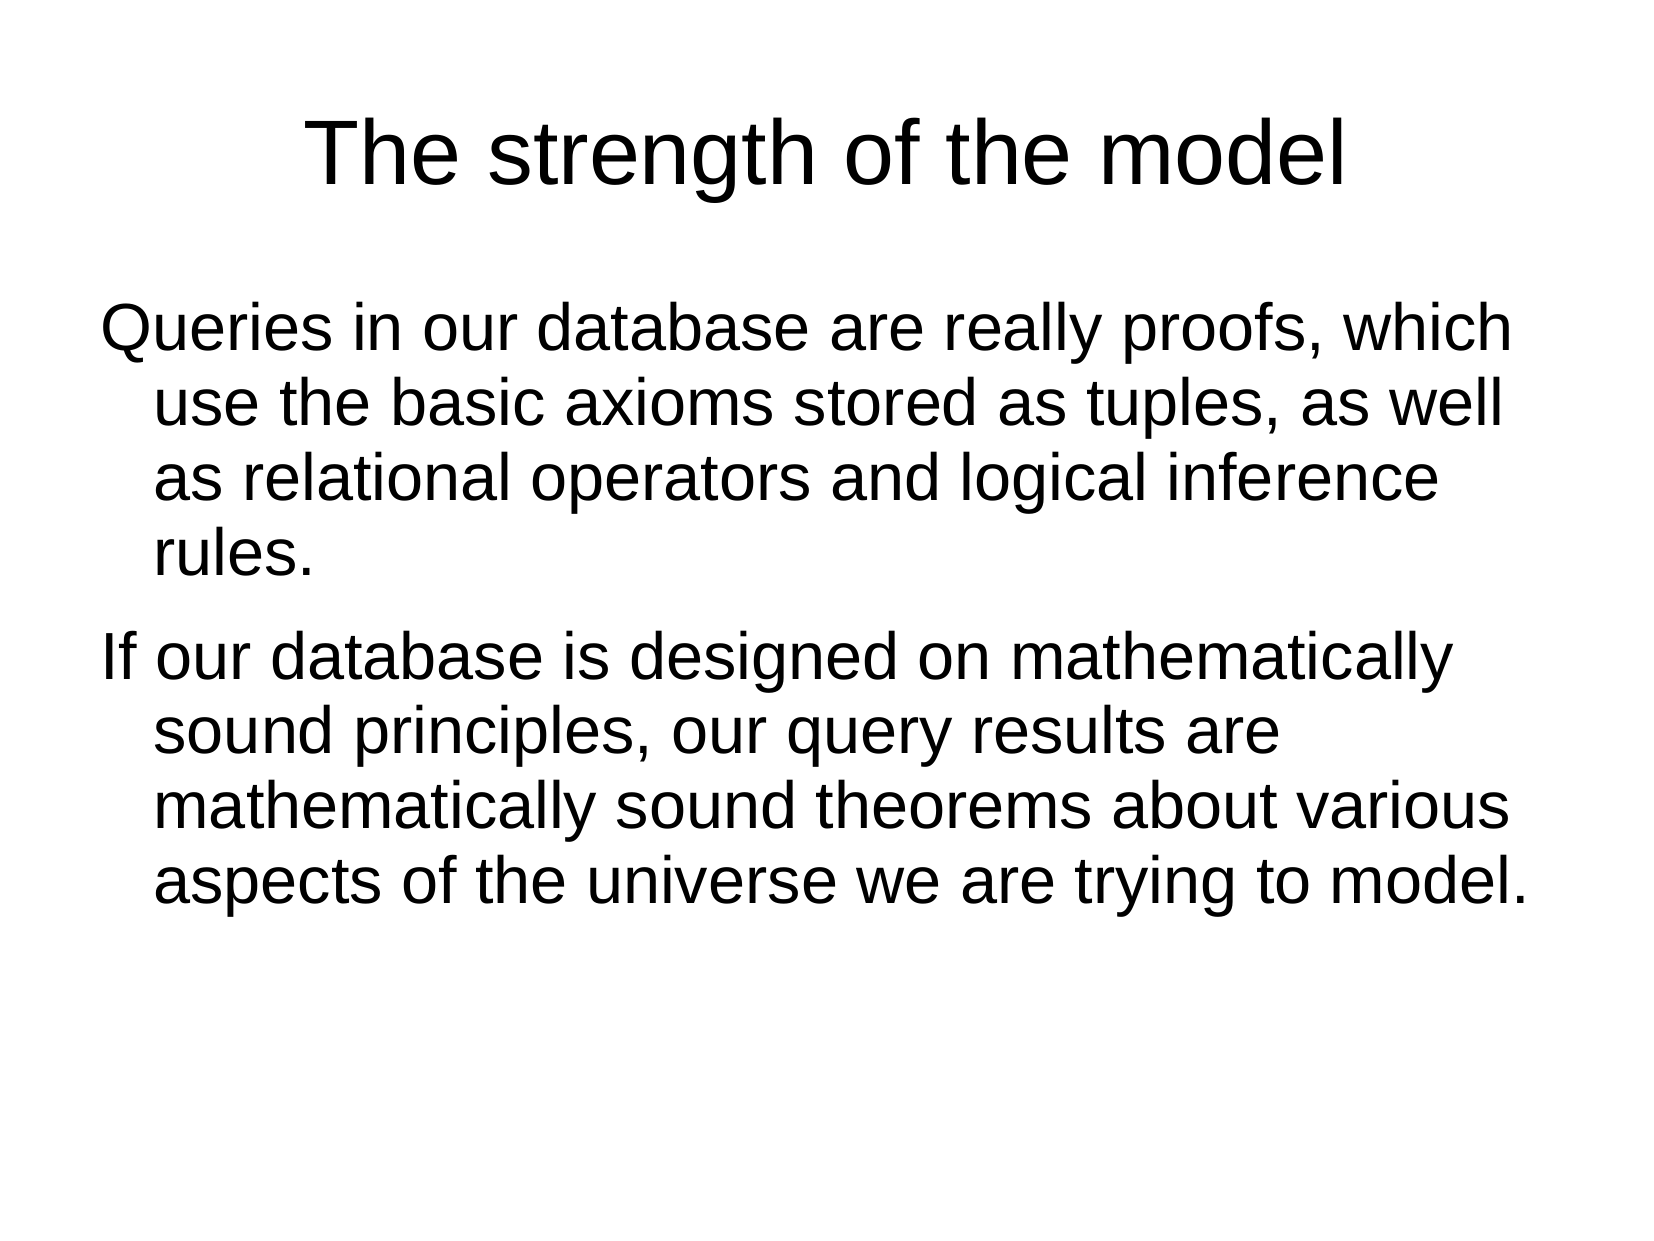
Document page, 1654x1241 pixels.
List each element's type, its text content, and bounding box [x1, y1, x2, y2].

list Queries in our database are really proofs, which use the basic axioms stored as tuples, as well as relational operators and logical inference rules. If our database is designed on mathematically sound principles, our query results are mathematically sound theorems about various aspects of the universe we are trying to model. [82, 290, 1571, 1114]
title The strength of the model [82, 56, 1571, 250]
